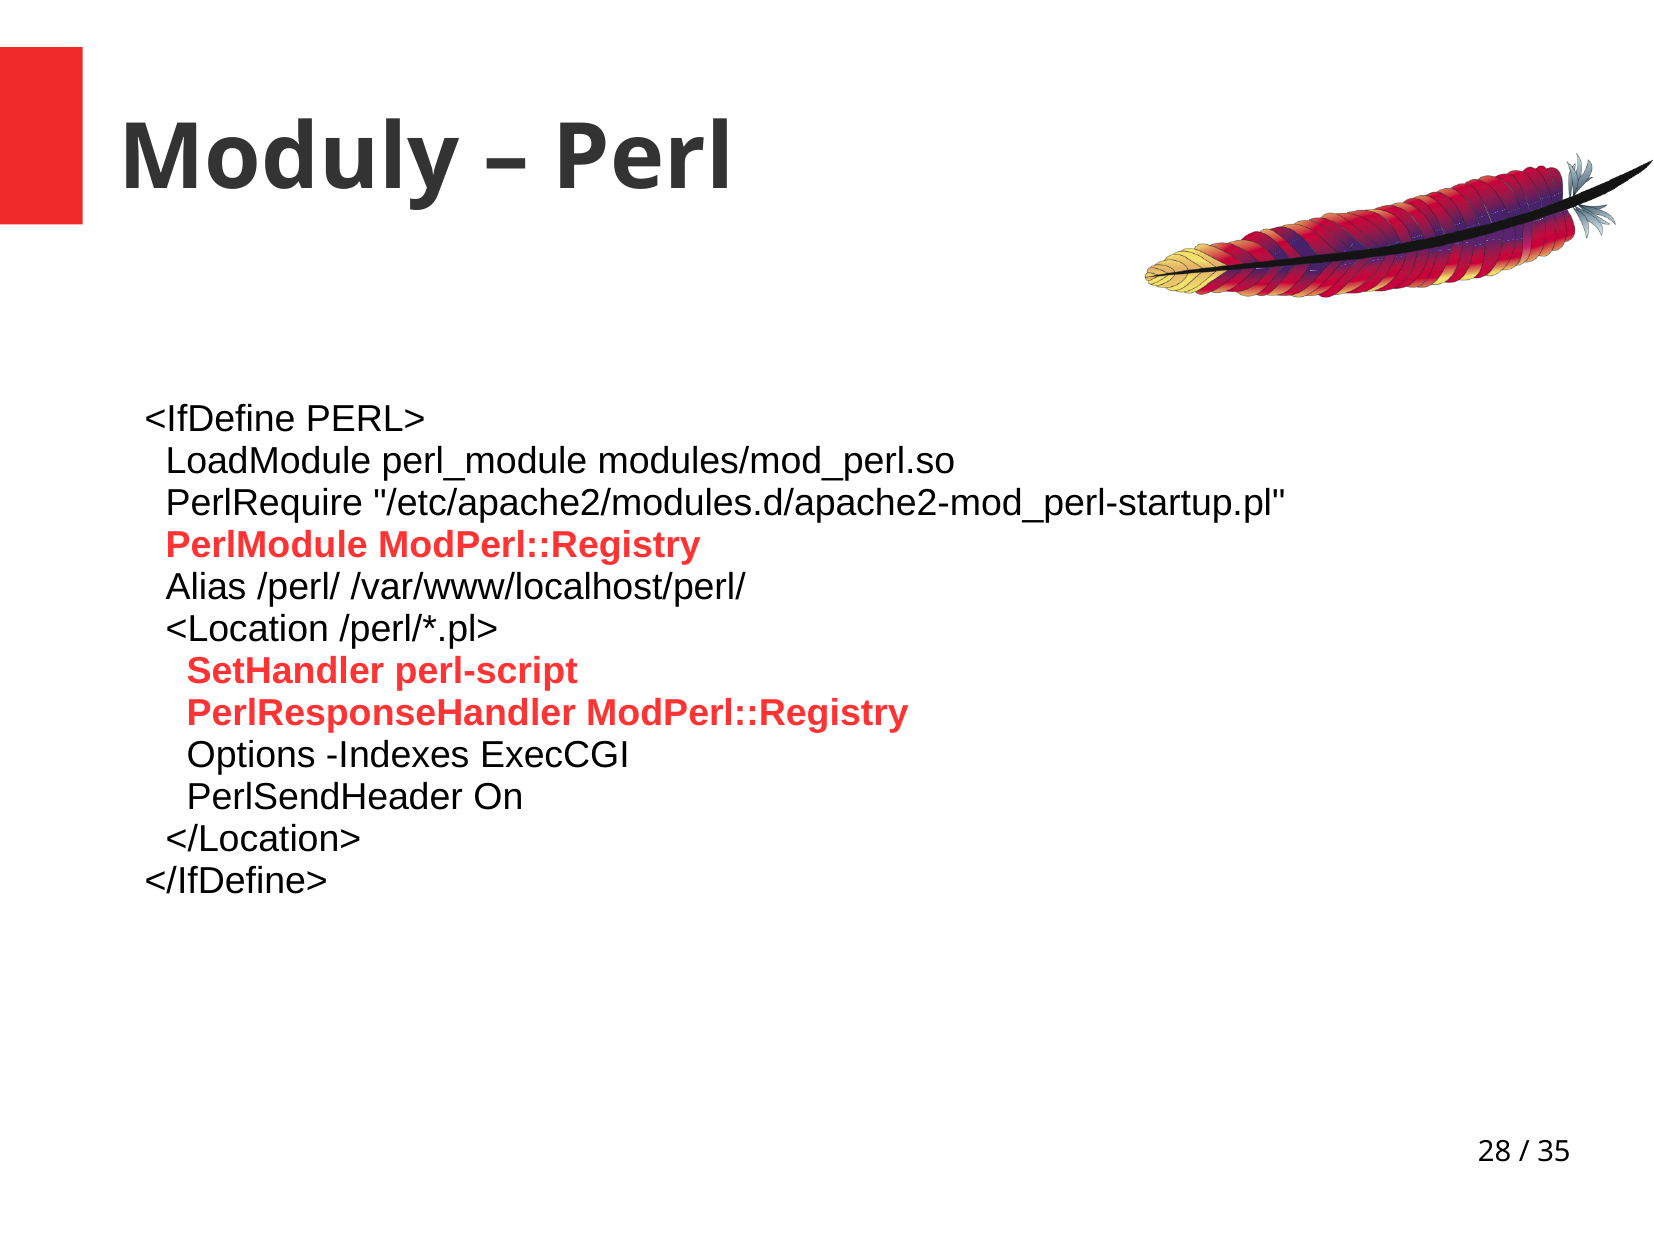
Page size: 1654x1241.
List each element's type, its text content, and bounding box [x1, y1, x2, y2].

title Moduly – Perl [118, 49, 1571, 257]
picture [1144, 153, 1654, 298]
text_box <IfDefine PERL> LoadModule perl_module modules/mod_perl.so PerlRequire "/etc/apache2/modules.d/apache2-mod_perl-startup.pl" PerlModule ModPerl::Registry Alias /perl/ /var/www/localhost/perl/ <Location /perl/*.pl> SetHandler perl-script PerlResponseHandler ModPerl::Registry Options -Indexes ExecCGI PerlSendHeader On </Location> </IfDefine> [129, 389, 1477, 993]
